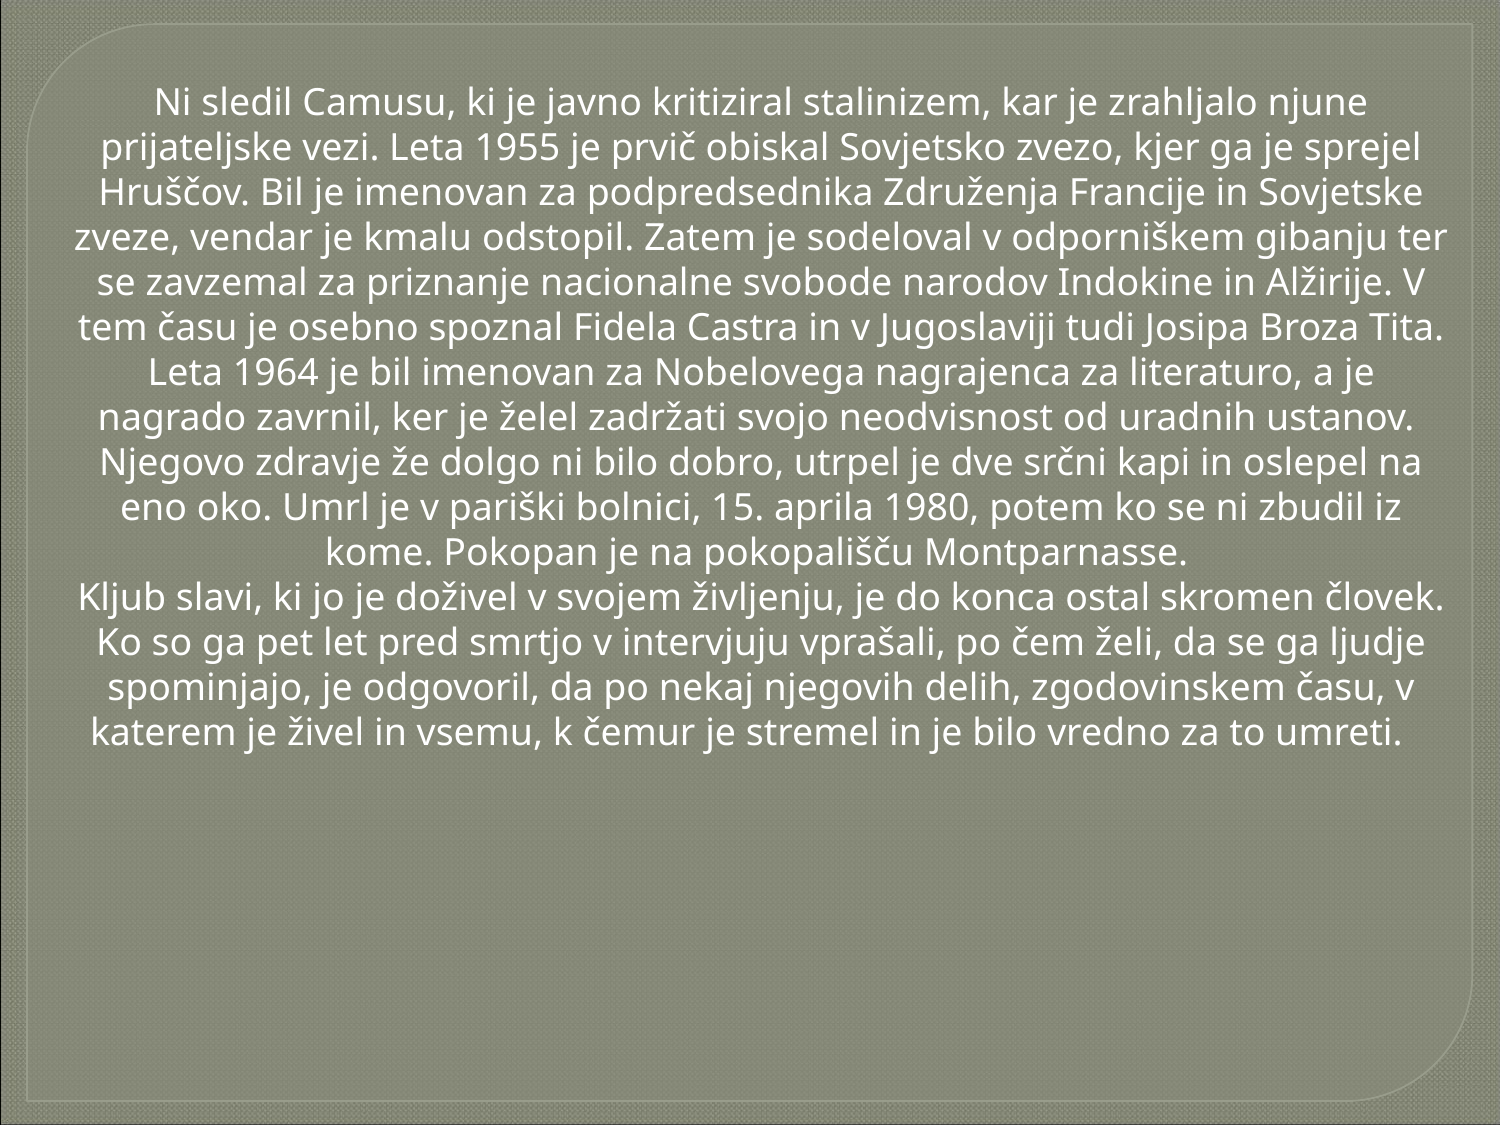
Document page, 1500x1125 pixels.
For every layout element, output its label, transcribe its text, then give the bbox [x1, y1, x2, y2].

text_box Ni sledil Camusu, ki je javno kritiziral stalinizem, kar je zrahljalo njune prijateljske vezi. Leta 1955 je prvič obiskal Sovjetsko zvezo, kjer ga je sprejel Hruščov. Bil je imenovan za podpredsednika Združenja Francije in Sovjetske zveze, vendar je kmalu odstopil. Zatem je sodeloval v odporniškem gibanju ter se zavzemal za priznanje nacionalne svobode narodov Indokine in Alžirije. V tem času je osebno spoznal Fidela Castra in v Jugoslaviji tudi Josipa Broza Tita. Leta 1964 je bil imenovan za Nobelovega nagrajenca za literaturo, a je nagrado zavrnil, ker je želel zadržati svojo neodvisnost od uradnih ustanov. Njegovo zdravje že dolgo ni bilo dobro, utrpel je dve srčni kapi in oslepel na eno oko. Umrl je v pariški bolnici, 15. aprila 1980, potem ko se ni zbudil iz kome. Pokopan je na pokopališču Montparnasse. Kljub slavi, ki jo je doživel v svojem življenju, je do konca ostal skromen človek. Ko so ga pet let pred smrtjo v intervjuju vprašali, po čem želi, da se ga ljudje spominjajo, je odgovoril, da po nekaj njegovih delih, zgodovinskem času, v katerem je živel in vsemu, k čemur je stremel in je bilo vredno za to umreti. [58, 70, 1465, 761]
picture [0, 0, 1500, 1125]
